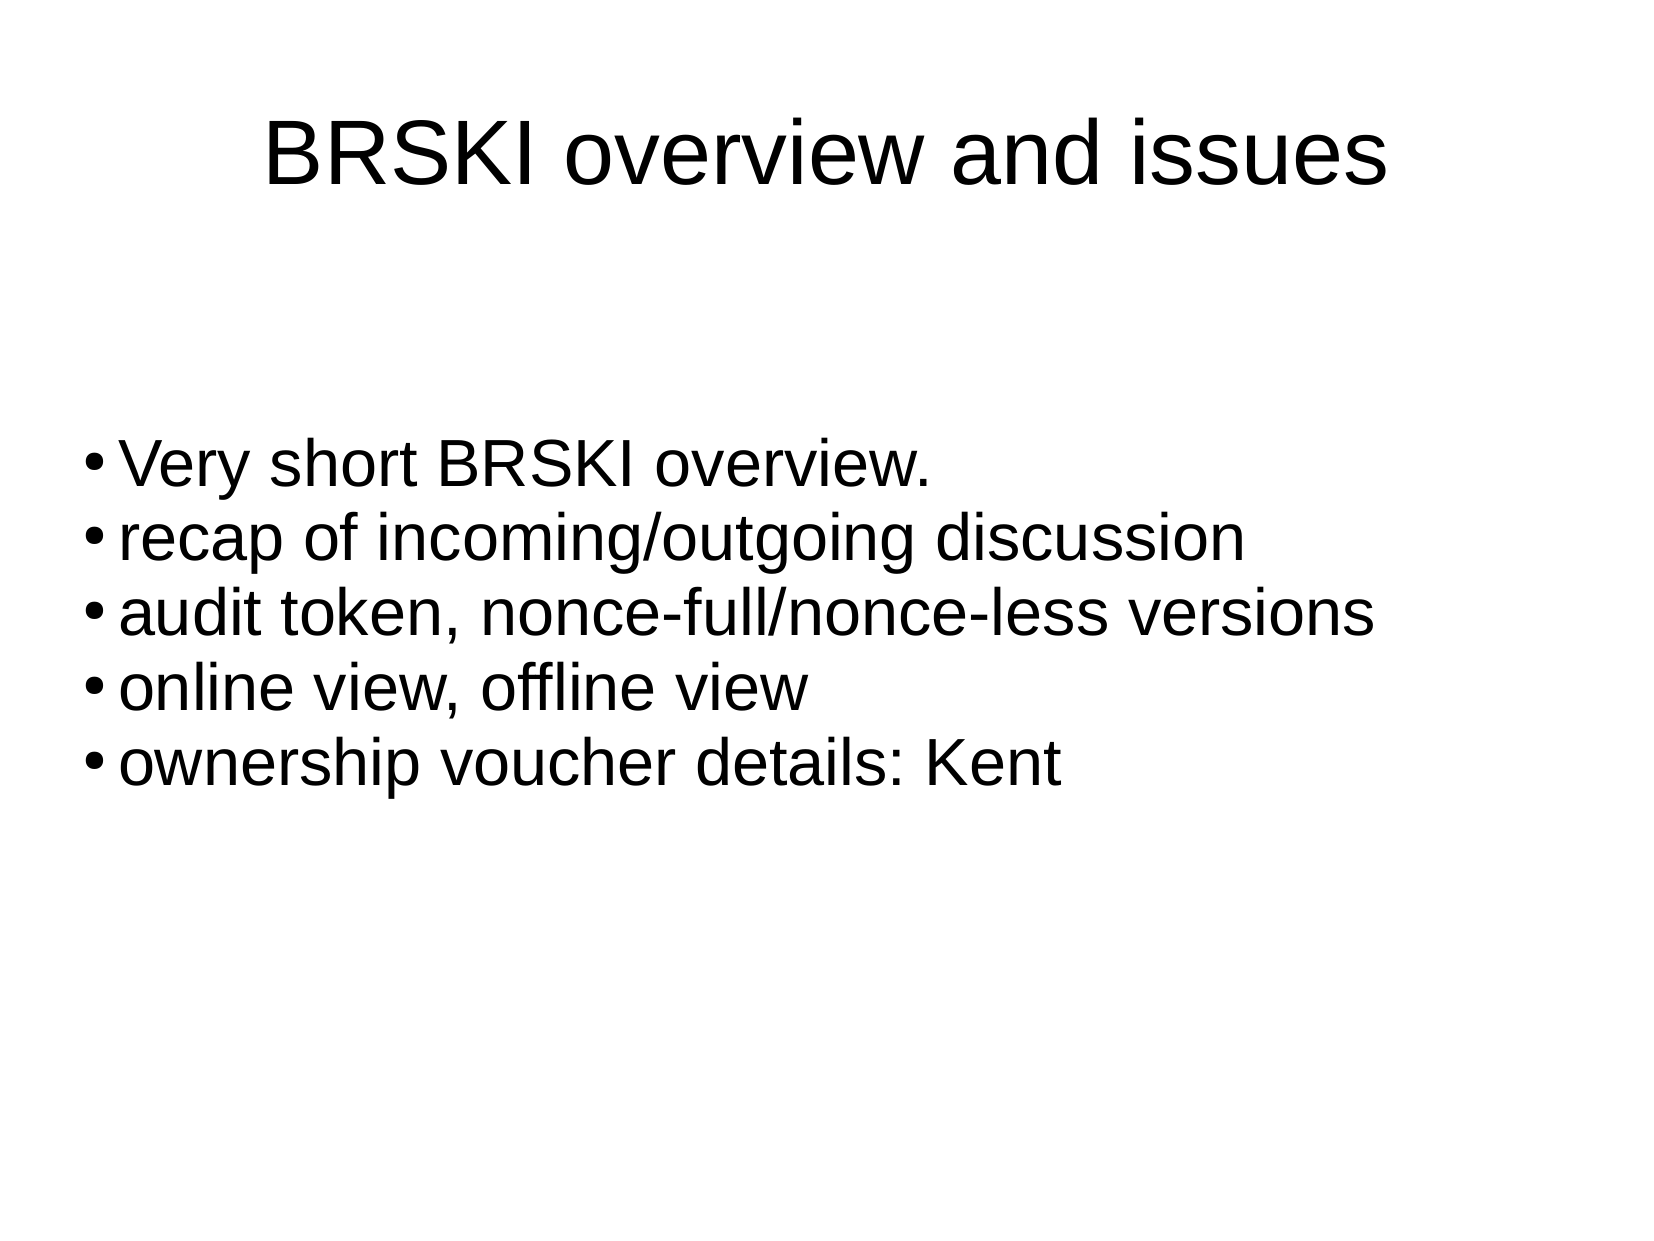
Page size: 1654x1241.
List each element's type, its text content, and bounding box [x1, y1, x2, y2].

title BRSKI overview and issues [82, 49, 1571, 257]
text_box [82, 290, 1571, 1010]
